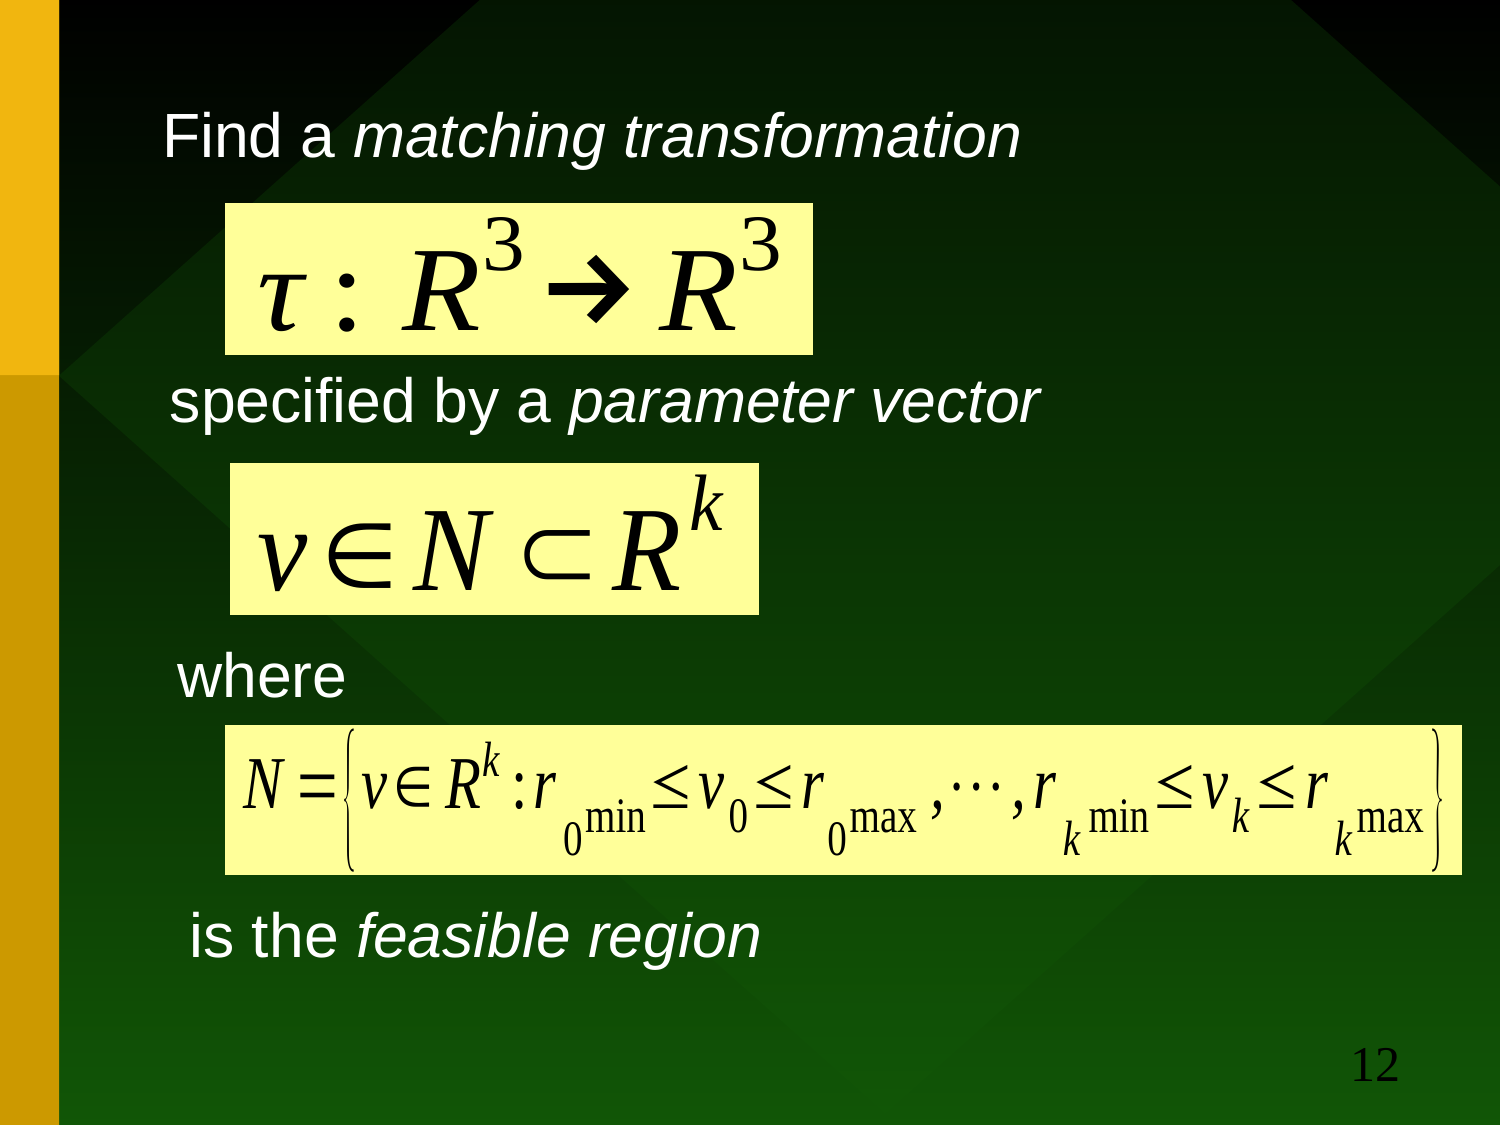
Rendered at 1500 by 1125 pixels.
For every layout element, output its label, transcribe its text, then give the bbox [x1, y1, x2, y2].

chart [225, 725, 1463, 876]
chart [225, 202, 814, 352]
text_box specified by a parameter vector [155, 352, 1056, 444]
chart [229, 462, 759, 615]
text_box Find a matching transformation [147, 87, 1038, 178]
text_box where [162, 627, 363, 718]
text_box is the feasible region [174, 887, 778, 978]
